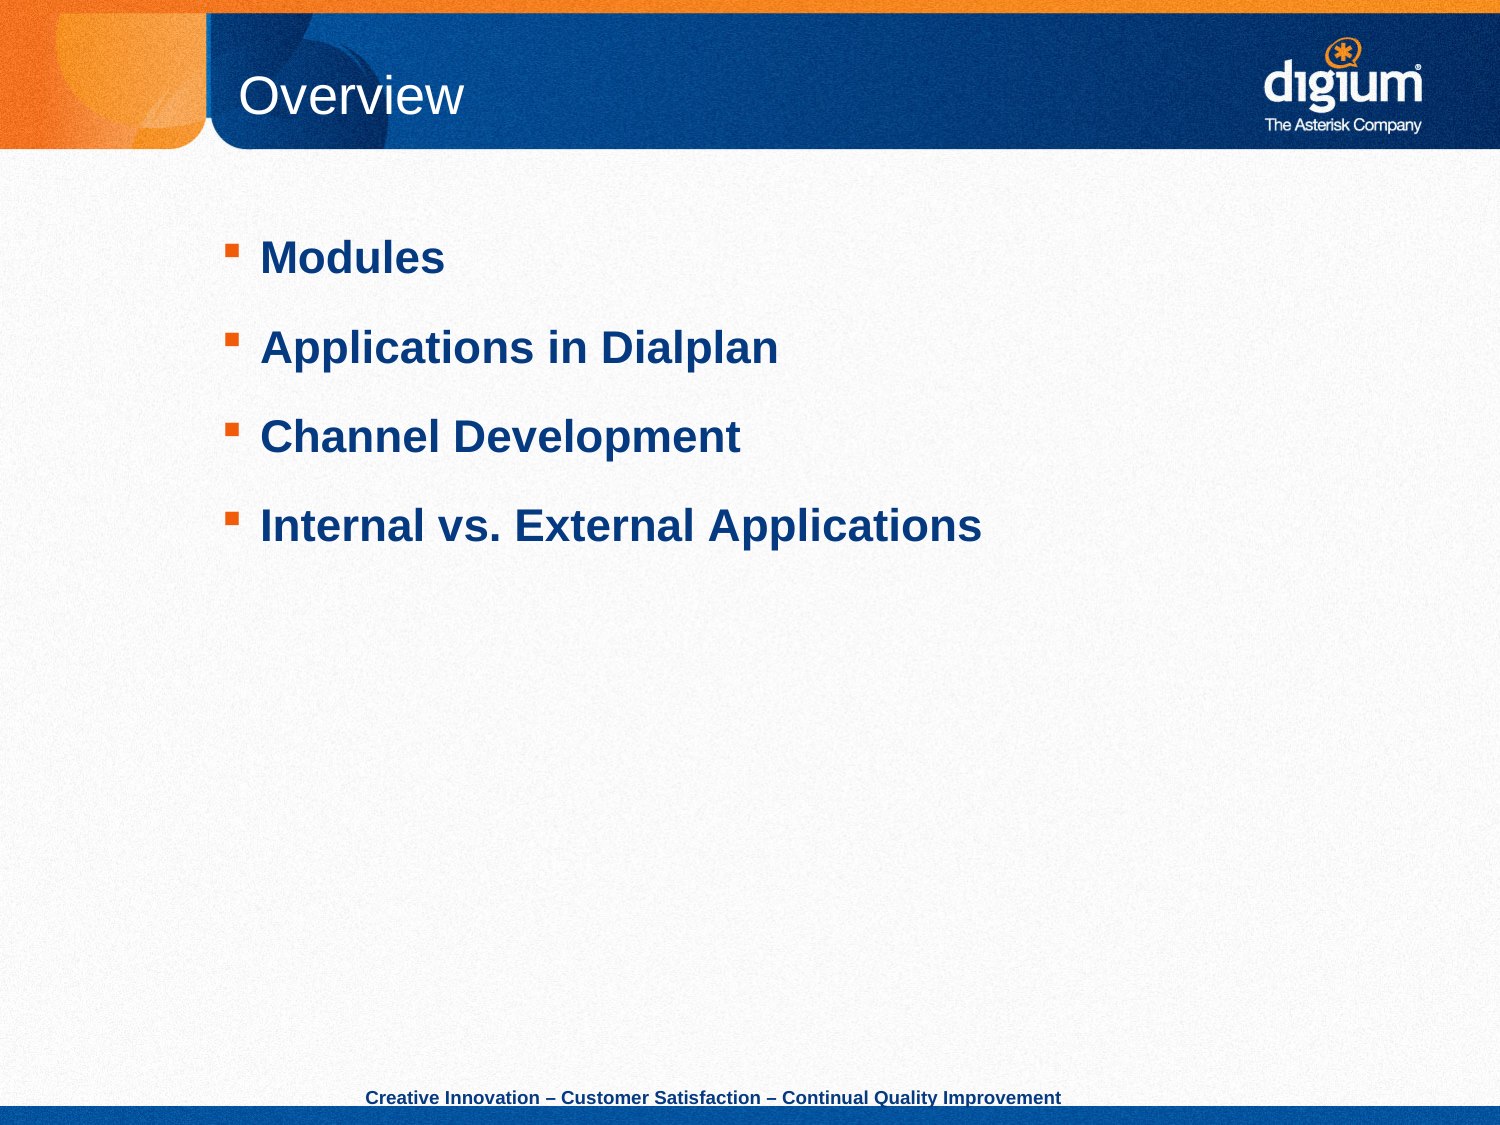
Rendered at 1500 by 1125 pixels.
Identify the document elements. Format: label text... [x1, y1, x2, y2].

list Modules Applications in Dialplan Channel Development Internal vs. External Applications [206, 224, 1301, 967]
title Overview [238, 27, 1243, 127]
picture [0, 0, 1500, 1125]
